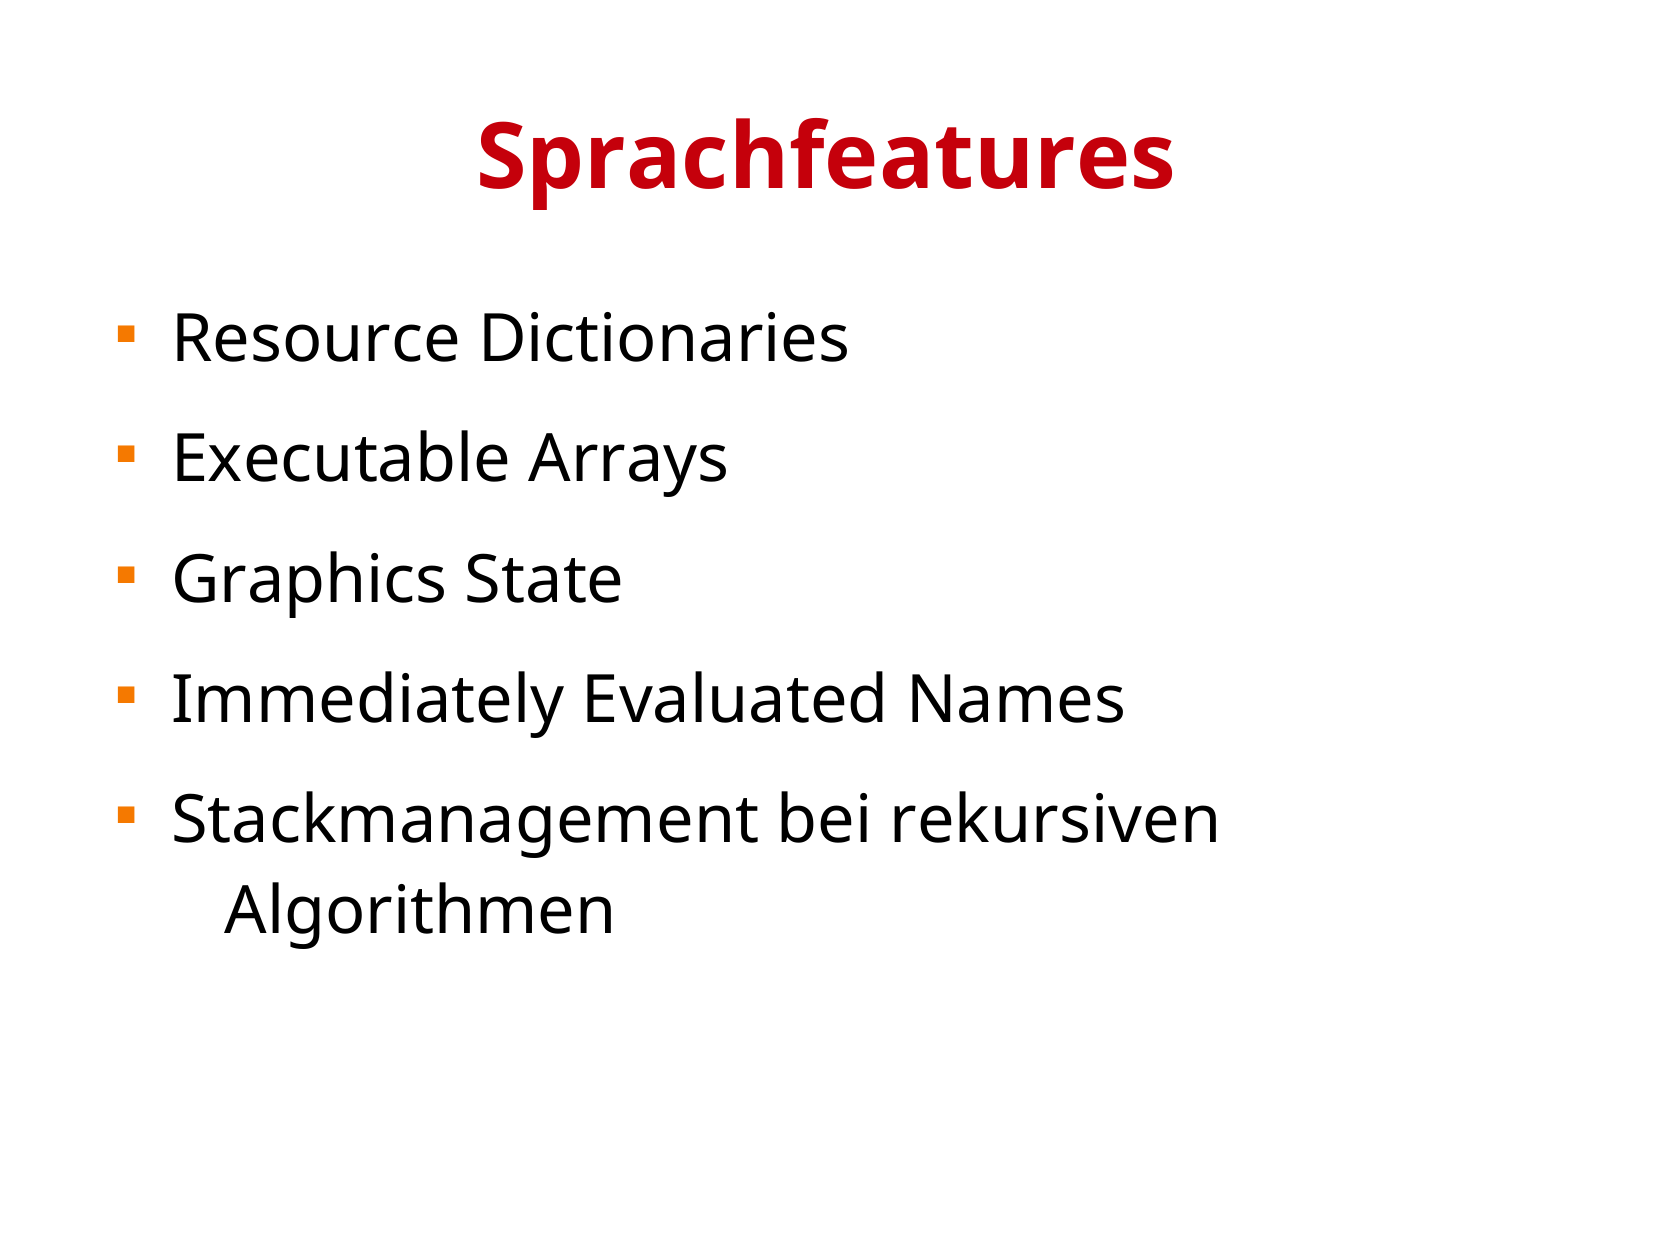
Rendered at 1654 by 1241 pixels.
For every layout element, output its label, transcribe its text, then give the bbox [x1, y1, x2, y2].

list Resource Dictionaries Executable Arrays Graphics State Immediately Evaluated Names Stackmanagement bei rekursiven Algorithmen [82, 290, 1571, 1109]
title Sprachfeatures [82, 49, 1571, 257]
